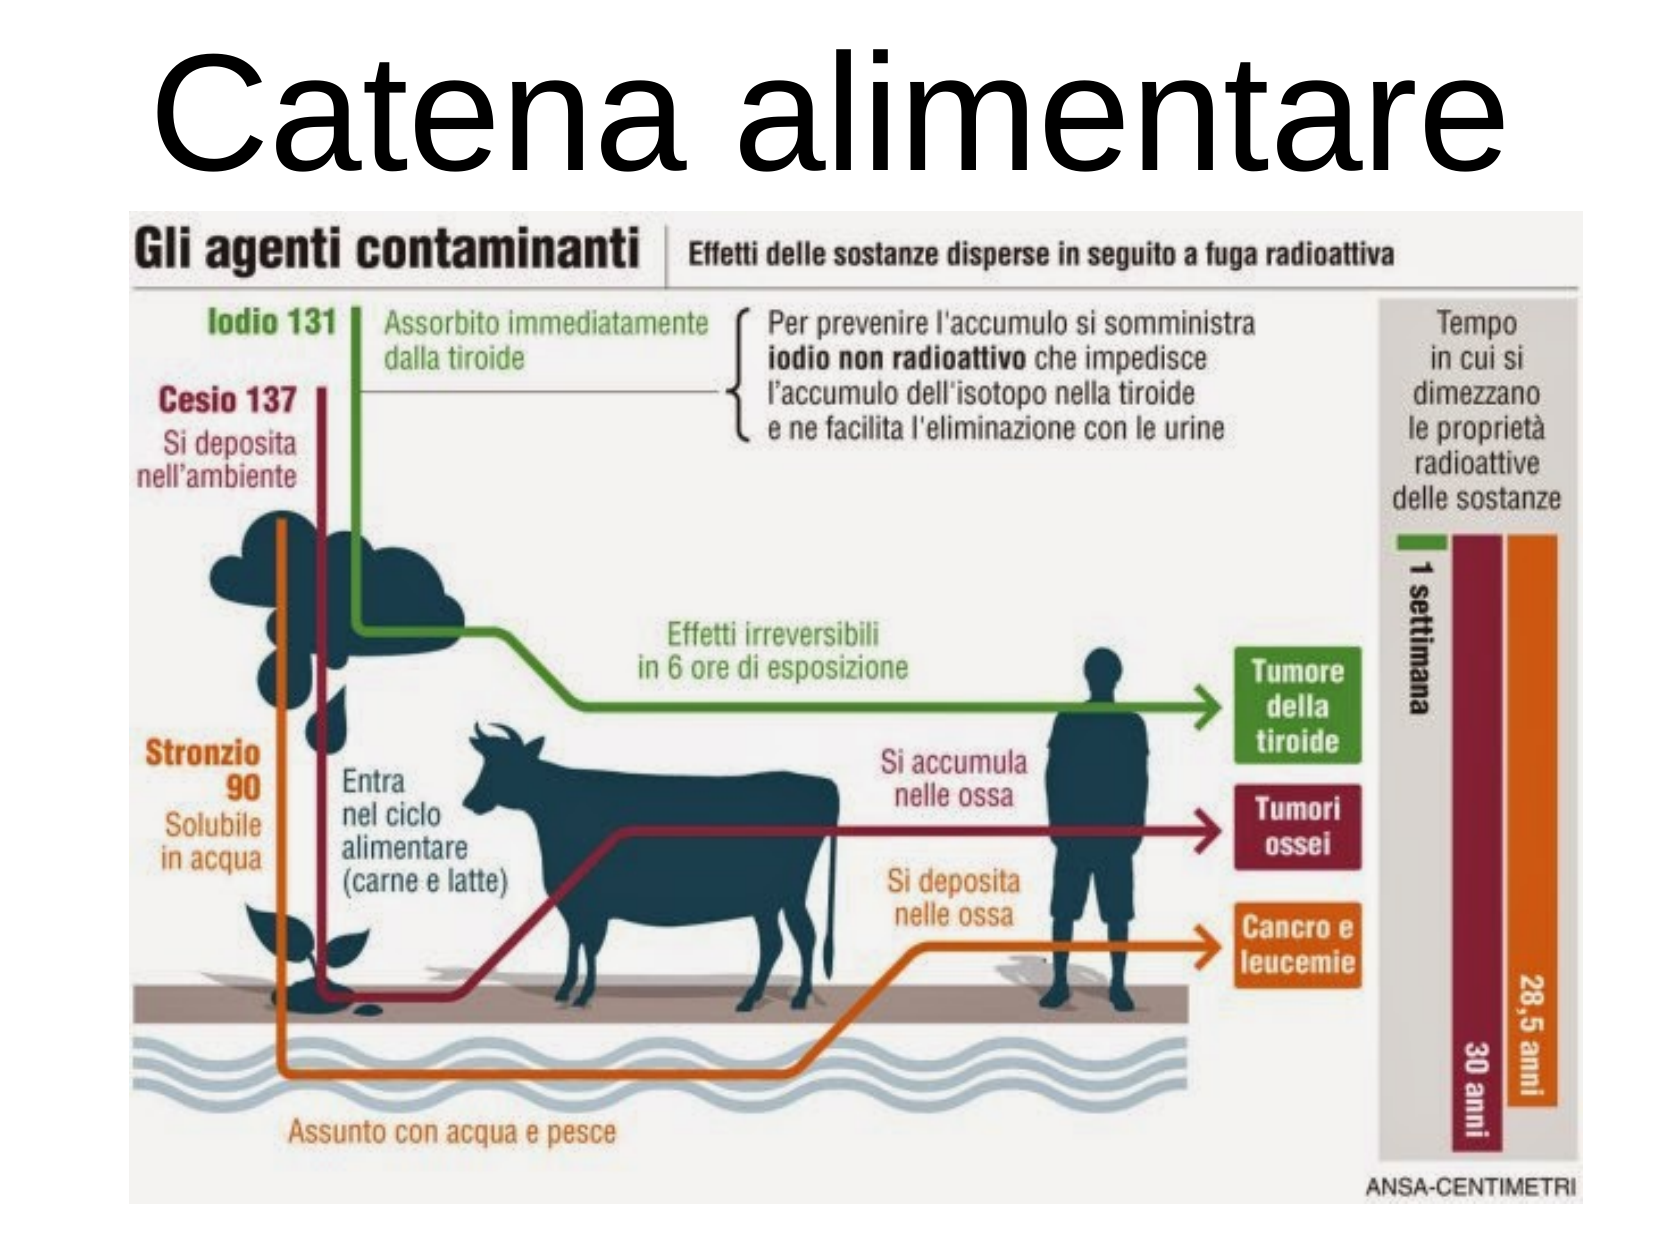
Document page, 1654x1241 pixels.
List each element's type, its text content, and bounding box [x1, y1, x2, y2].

text_box Catena alimentare [134, 11, 1527, 211]
picture [129, 211, 1583, 1204]
